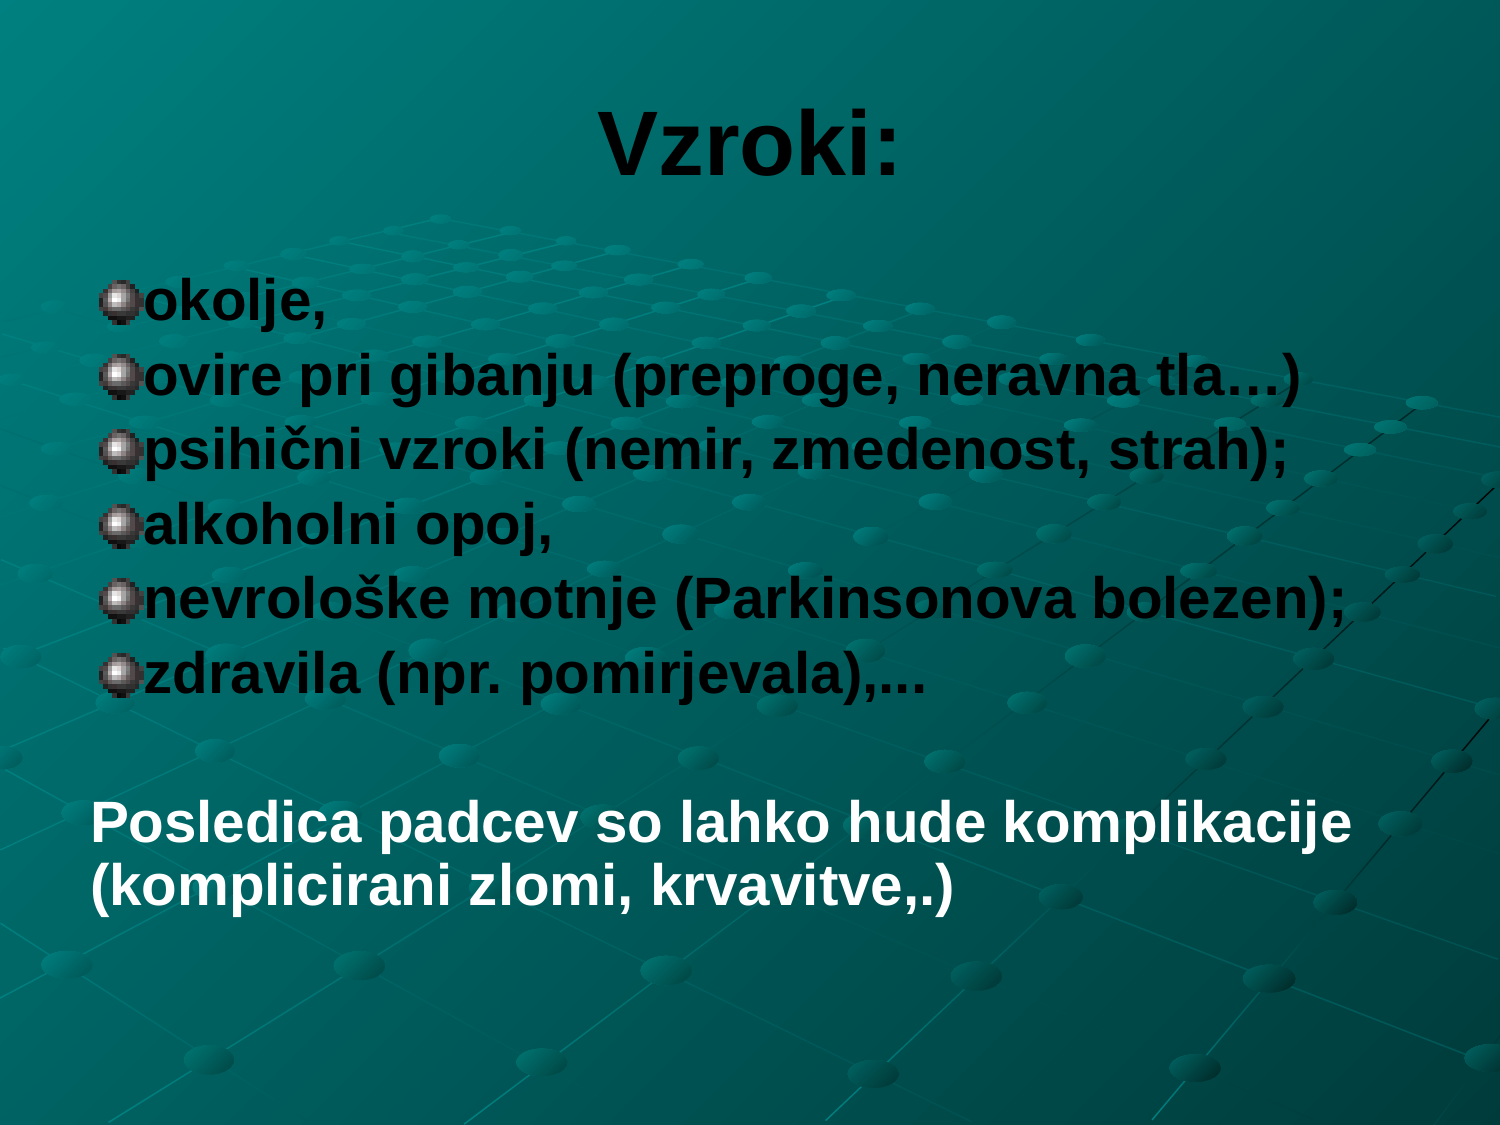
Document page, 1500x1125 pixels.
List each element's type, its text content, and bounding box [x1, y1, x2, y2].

list okolje, ovire pri gibanju (preproge, neravna tla…) psihični vzroki (nemir, zmedenost, strah); alkoholni opoj, nevrološke motnje (Parkinsonova bolezen); zdravila (npr. pomirjevala),... Posledica padcev so lahko hude komplikacije (komplicirani zlomi, krvavitve,.) [75, 262, 1425, 1007]
title Vzroki: [75, 45, 1425, 233]
